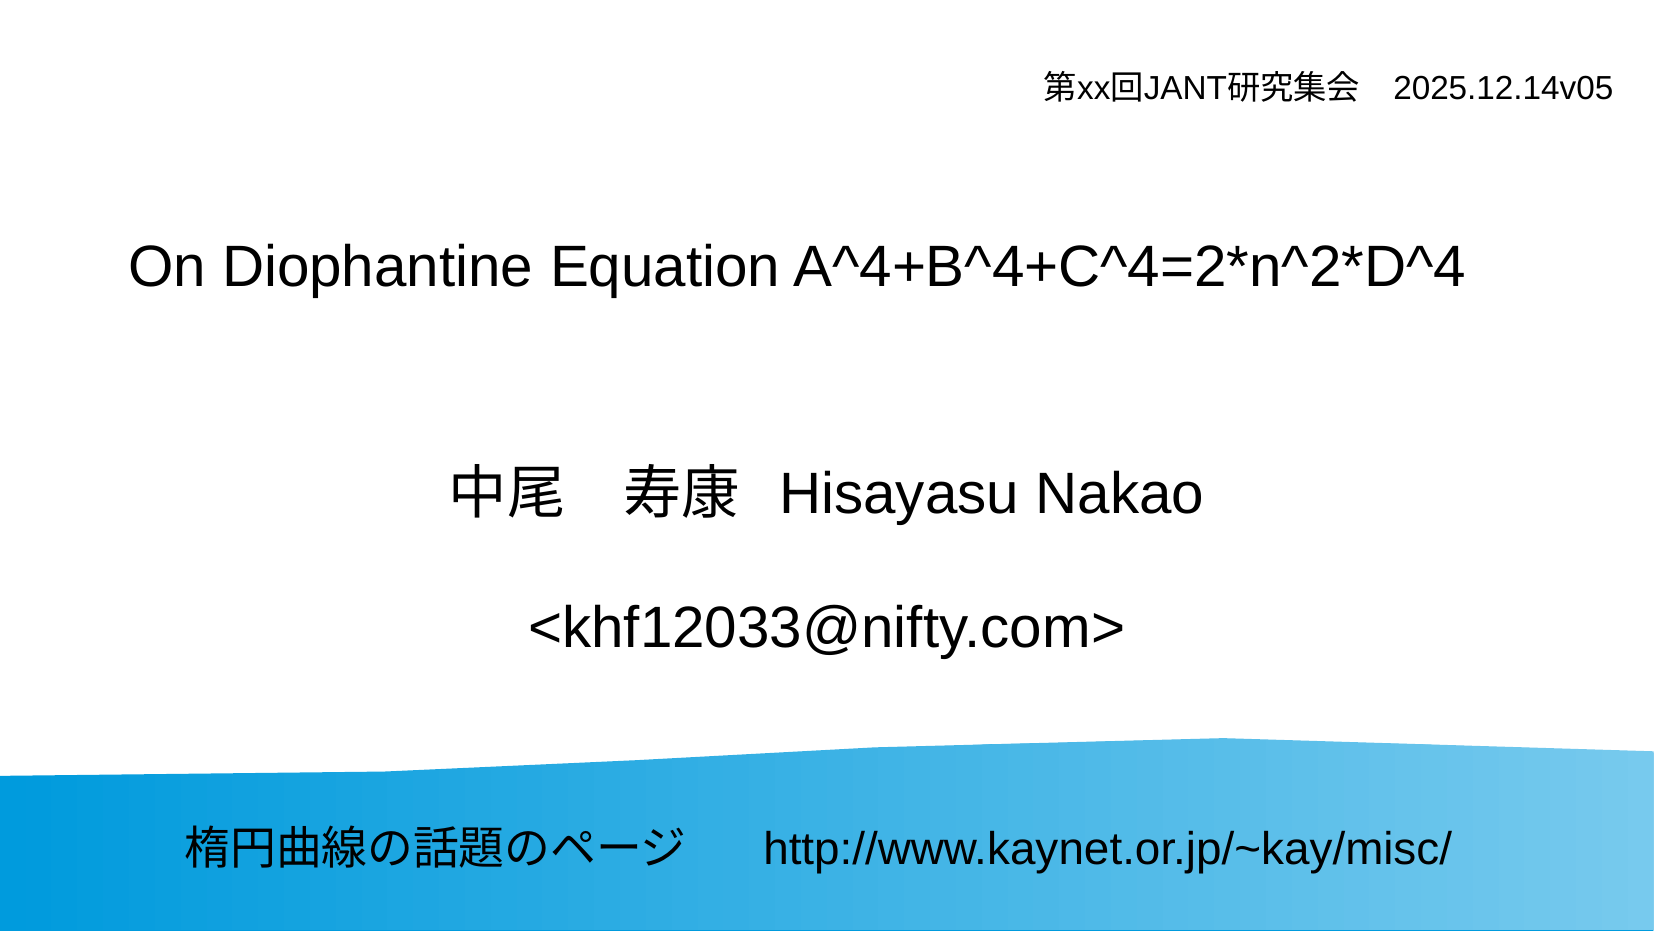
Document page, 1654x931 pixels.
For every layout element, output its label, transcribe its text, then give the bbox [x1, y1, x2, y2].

title 楕円曲線の話題のページ http://www.kaynet.or.jp/~kay/misc/ [88, 783, 1565, 905]
title On Diophantine Equation A^4+B^4+C^4=2*n^2*D^4 [59, 177, 1536, 355]
title 中尾 寿康 Hisayasu Nakao <khf12033@nifty.com> [88, 383, 1565, 703]
title 第xx回JANT研究集会 2025.12.14v05 [1033, 29, 1625, 148]
